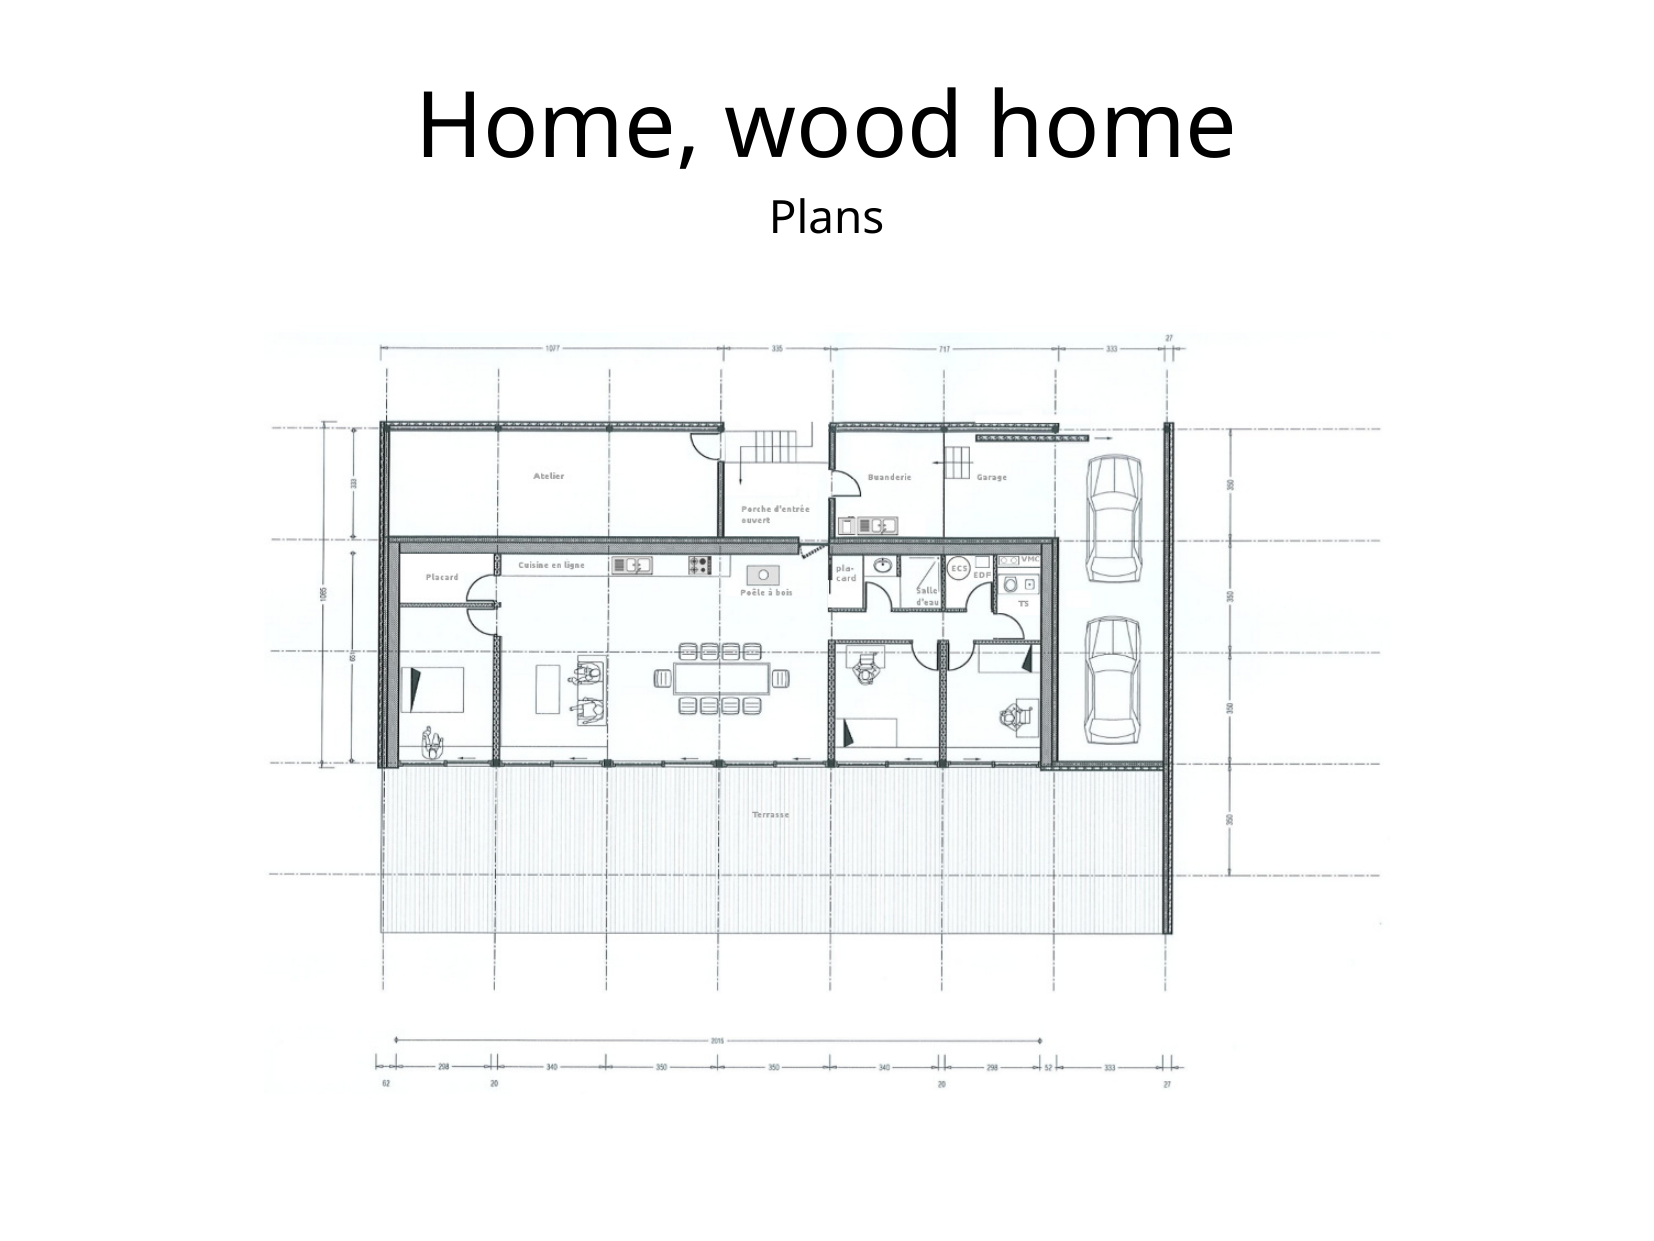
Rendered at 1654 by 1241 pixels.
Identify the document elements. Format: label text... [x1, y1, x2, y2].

picture [264, 290, 1390, 1134]
title Home, wood home Plans [82, 49, 1571, 257]
